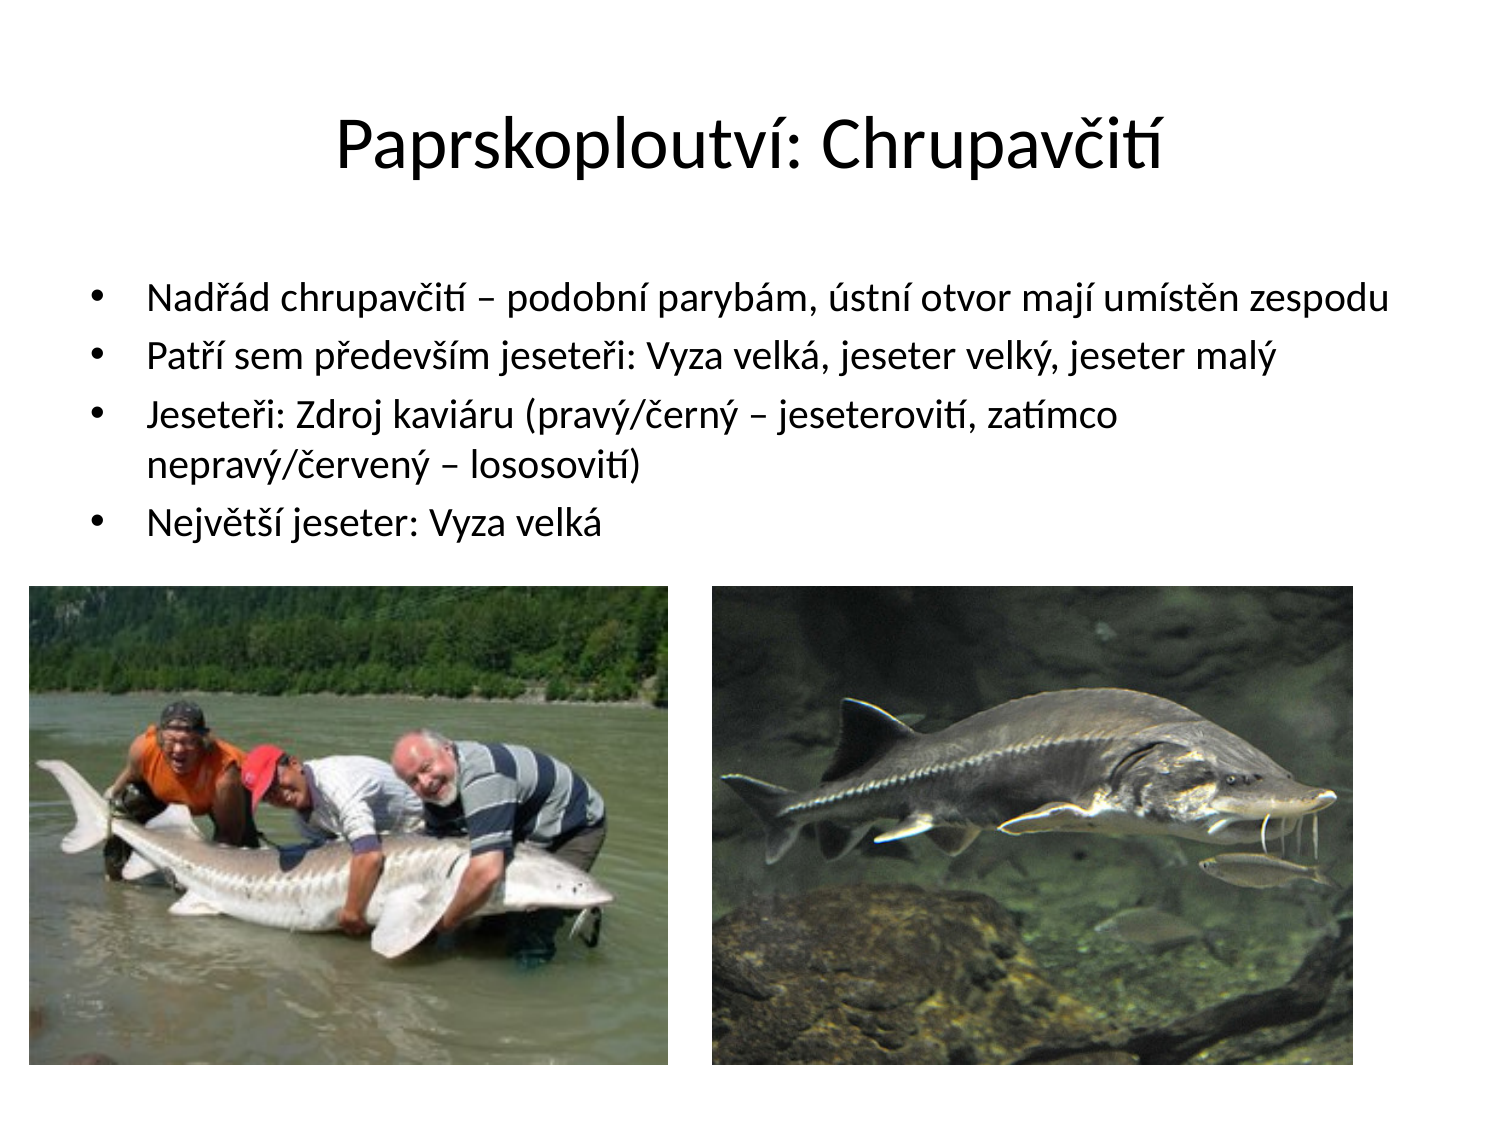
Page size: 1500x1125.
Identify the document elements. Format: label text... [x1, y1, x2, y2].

picture [712, 586, 1353, 1066]
list Nadřád chrupavčití – podobní parybám, ústní otvor mají umístěn zespodu Patří sem především jeseteři: Vyza velká, jeseter velký, jeseter malý Jeseteři: Zdroj kaviáru (pravý/černý – jeseterovití, zatímco nepravý/červený – lososovití) Největší jeseter: Vyza velká [75, 262, 1425, 1005]
picture [29, 586, 668, 1065]
title Paprskoploutví: Chrupavčití [75, 45, 1425, 233]
